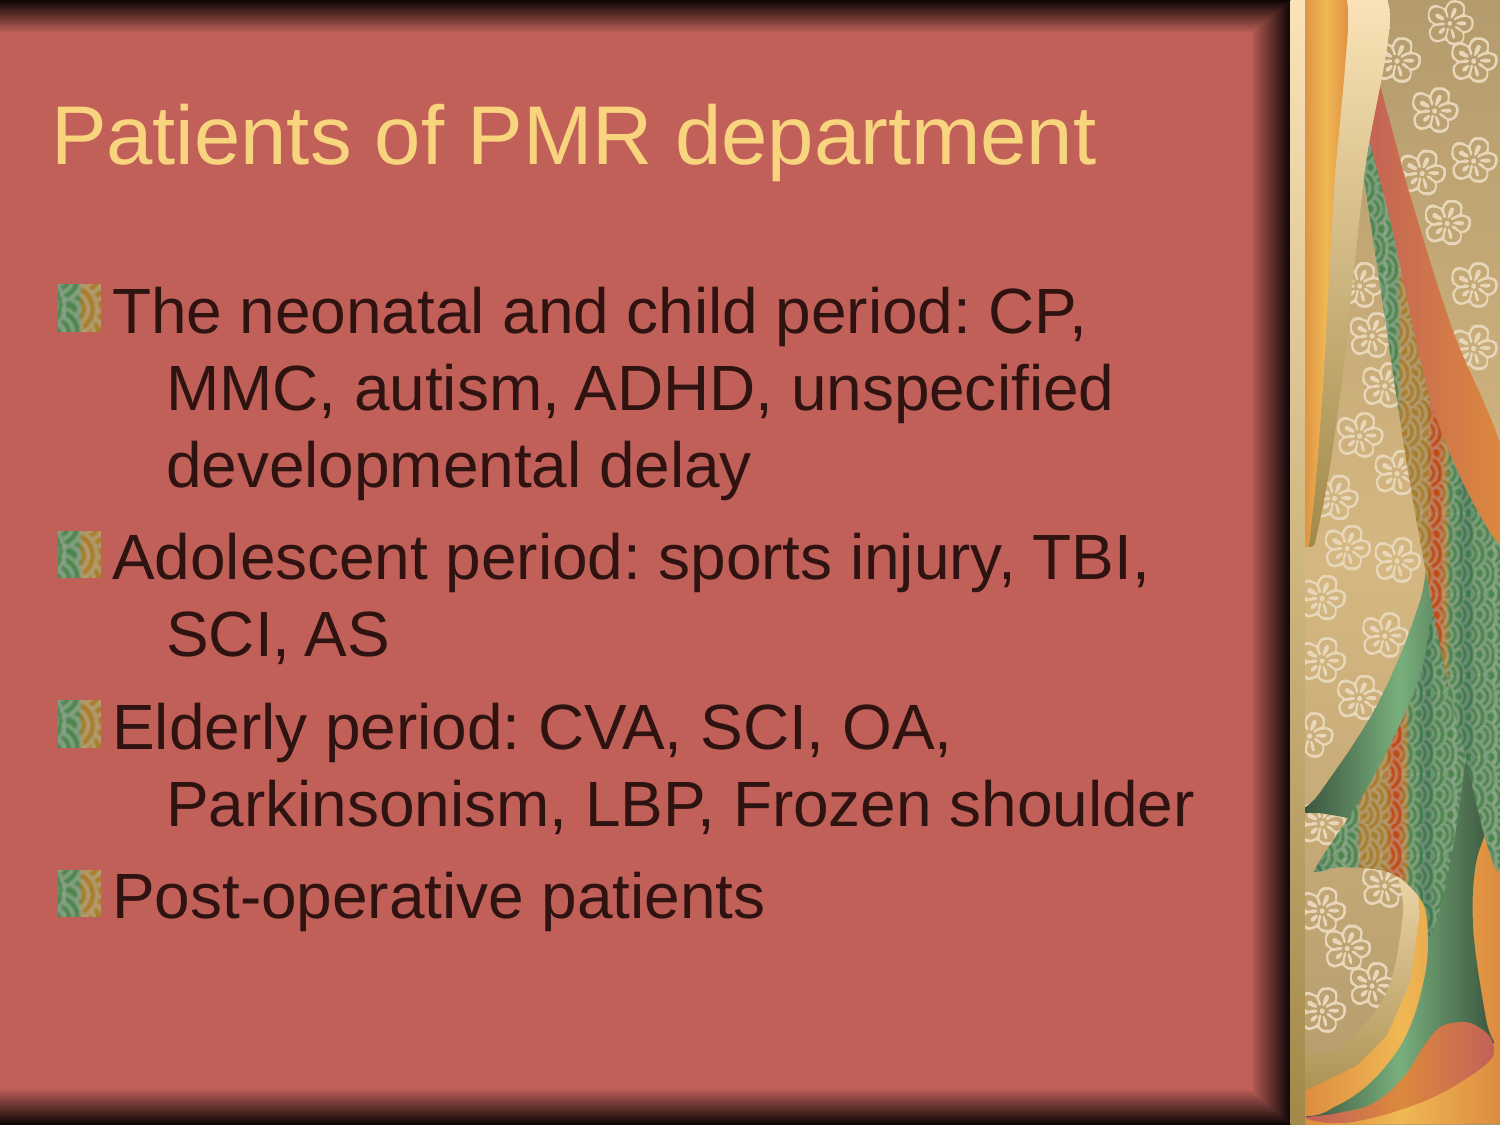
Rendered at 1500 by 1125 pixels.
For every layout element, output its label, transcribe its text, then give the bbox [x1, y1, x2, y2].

title Patients of PMR department [35, 37, 1263, 225]
list The neonatal and child period: CP, MMC, autism, ADHD, unspecified developmental delay Adolescent period: sports injury, TBI, SCI, AS Elderly period: CVA, SCI, OA, Parkinsonism, LBP, Frozen shoulder Post-operative patients [43, 262, 1255, 1001]
